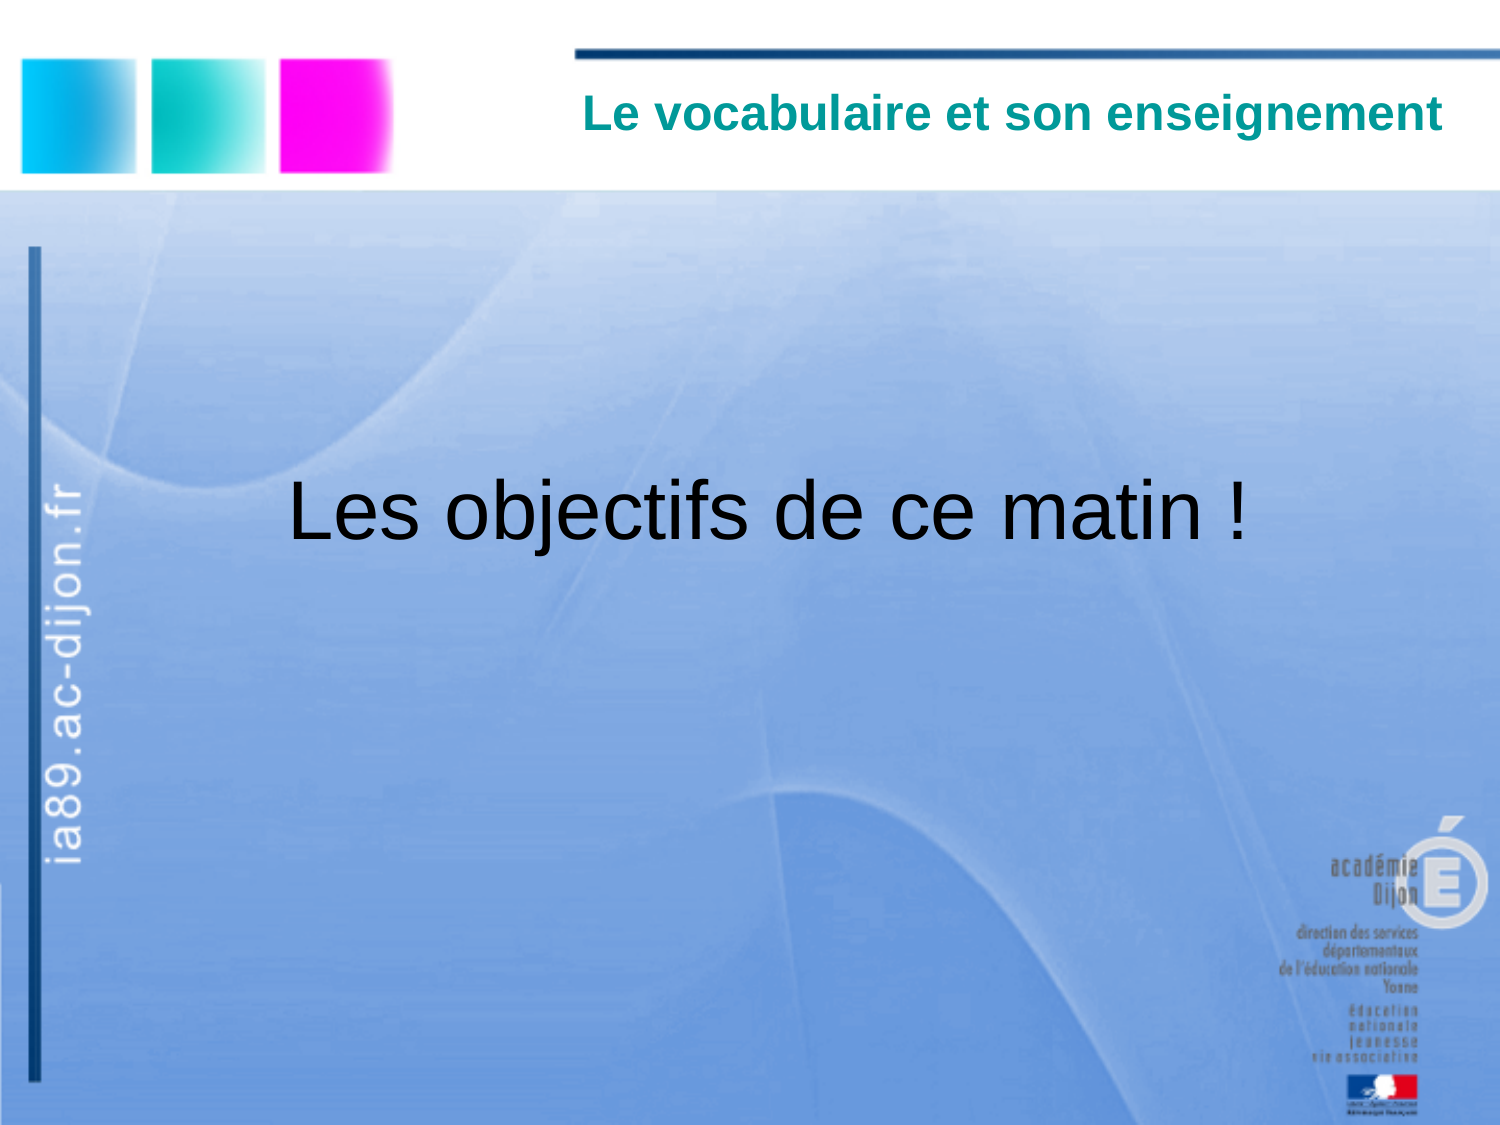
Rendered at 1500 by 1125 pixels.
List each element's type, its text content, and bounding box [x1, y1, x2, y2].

picture [0, 0, 1500, 1125]
list Les objectifs de ce matin ! [118, 236, 1421, 905]
title Le vocabulaire et son enseignement [425, 42, 1459, 185]
